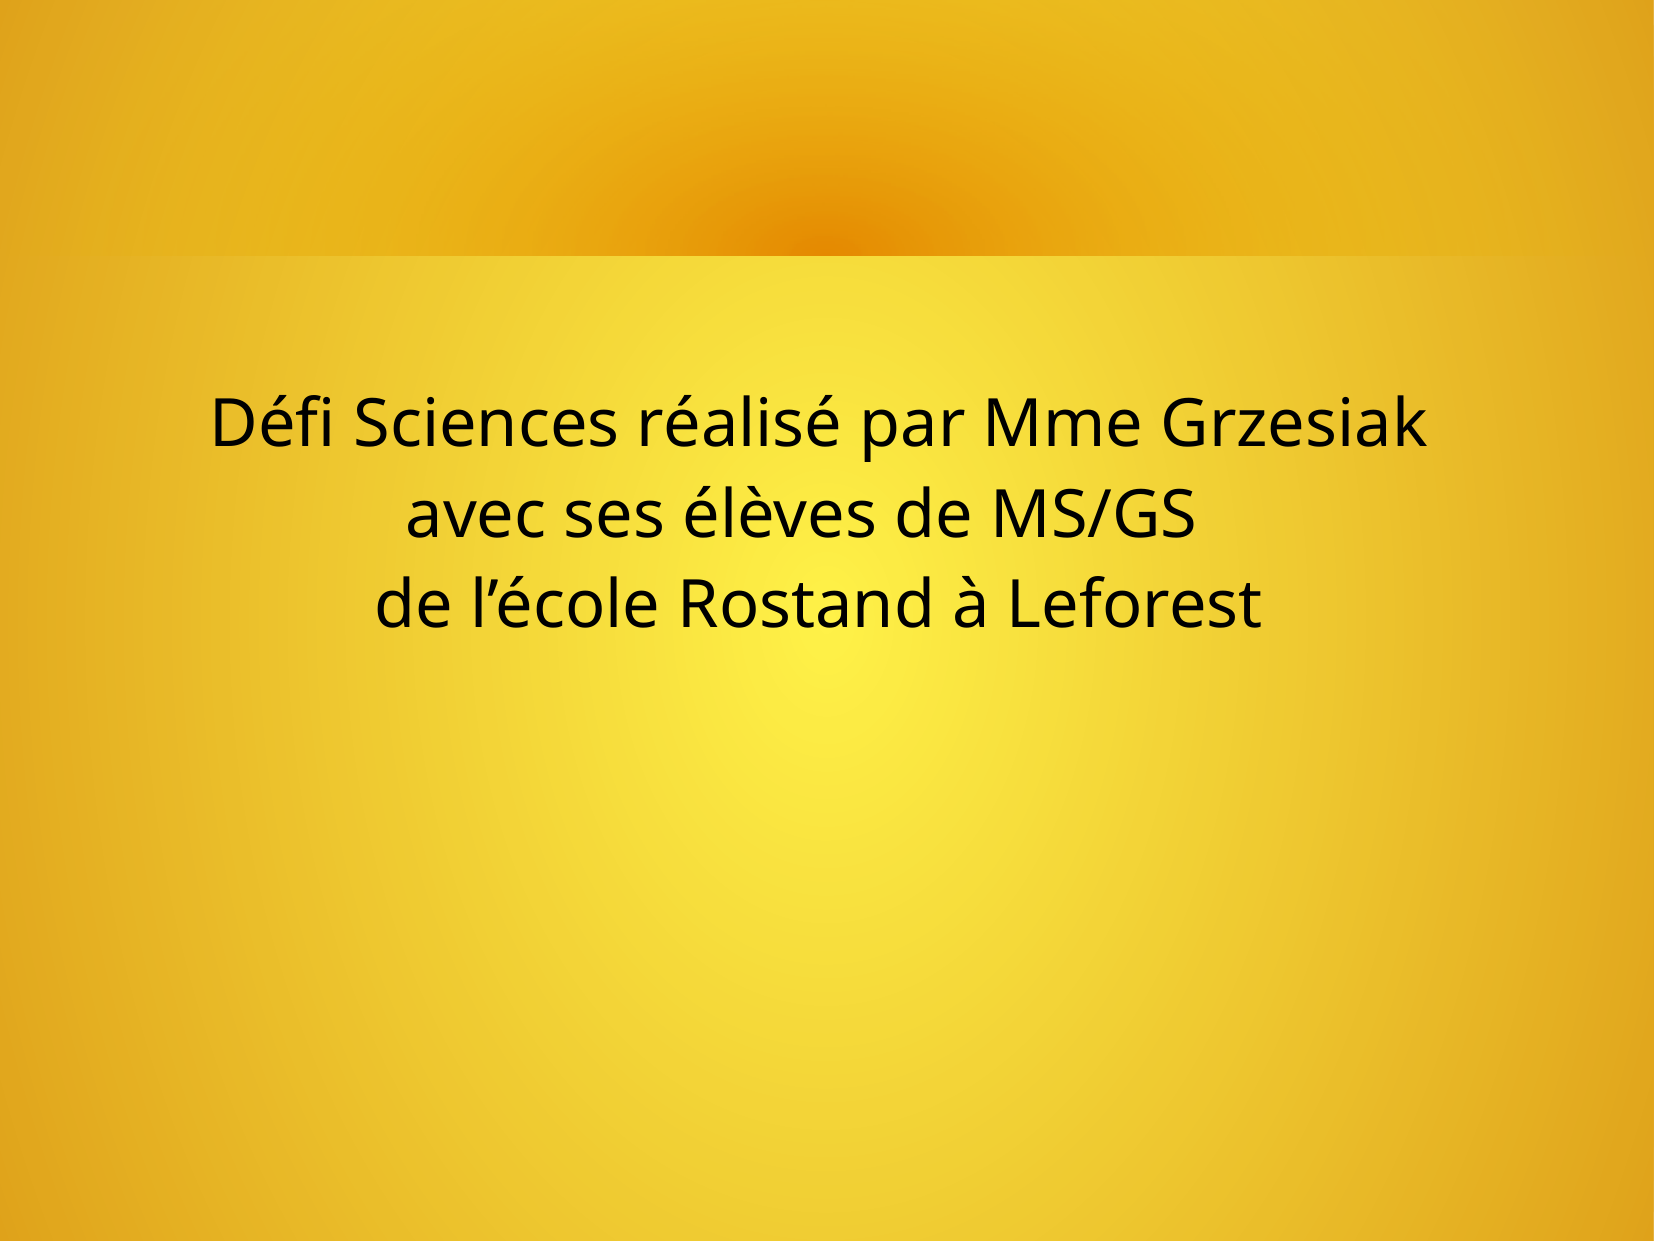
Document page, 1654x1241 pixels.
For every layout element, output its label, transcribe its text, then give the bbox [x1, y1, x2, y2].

text_box Défi Sciences réalisé par Mme Grzesiak avec ses élèves de MS/GS de l’école Rostand à Leforest [177, 367, 1462, 664]
